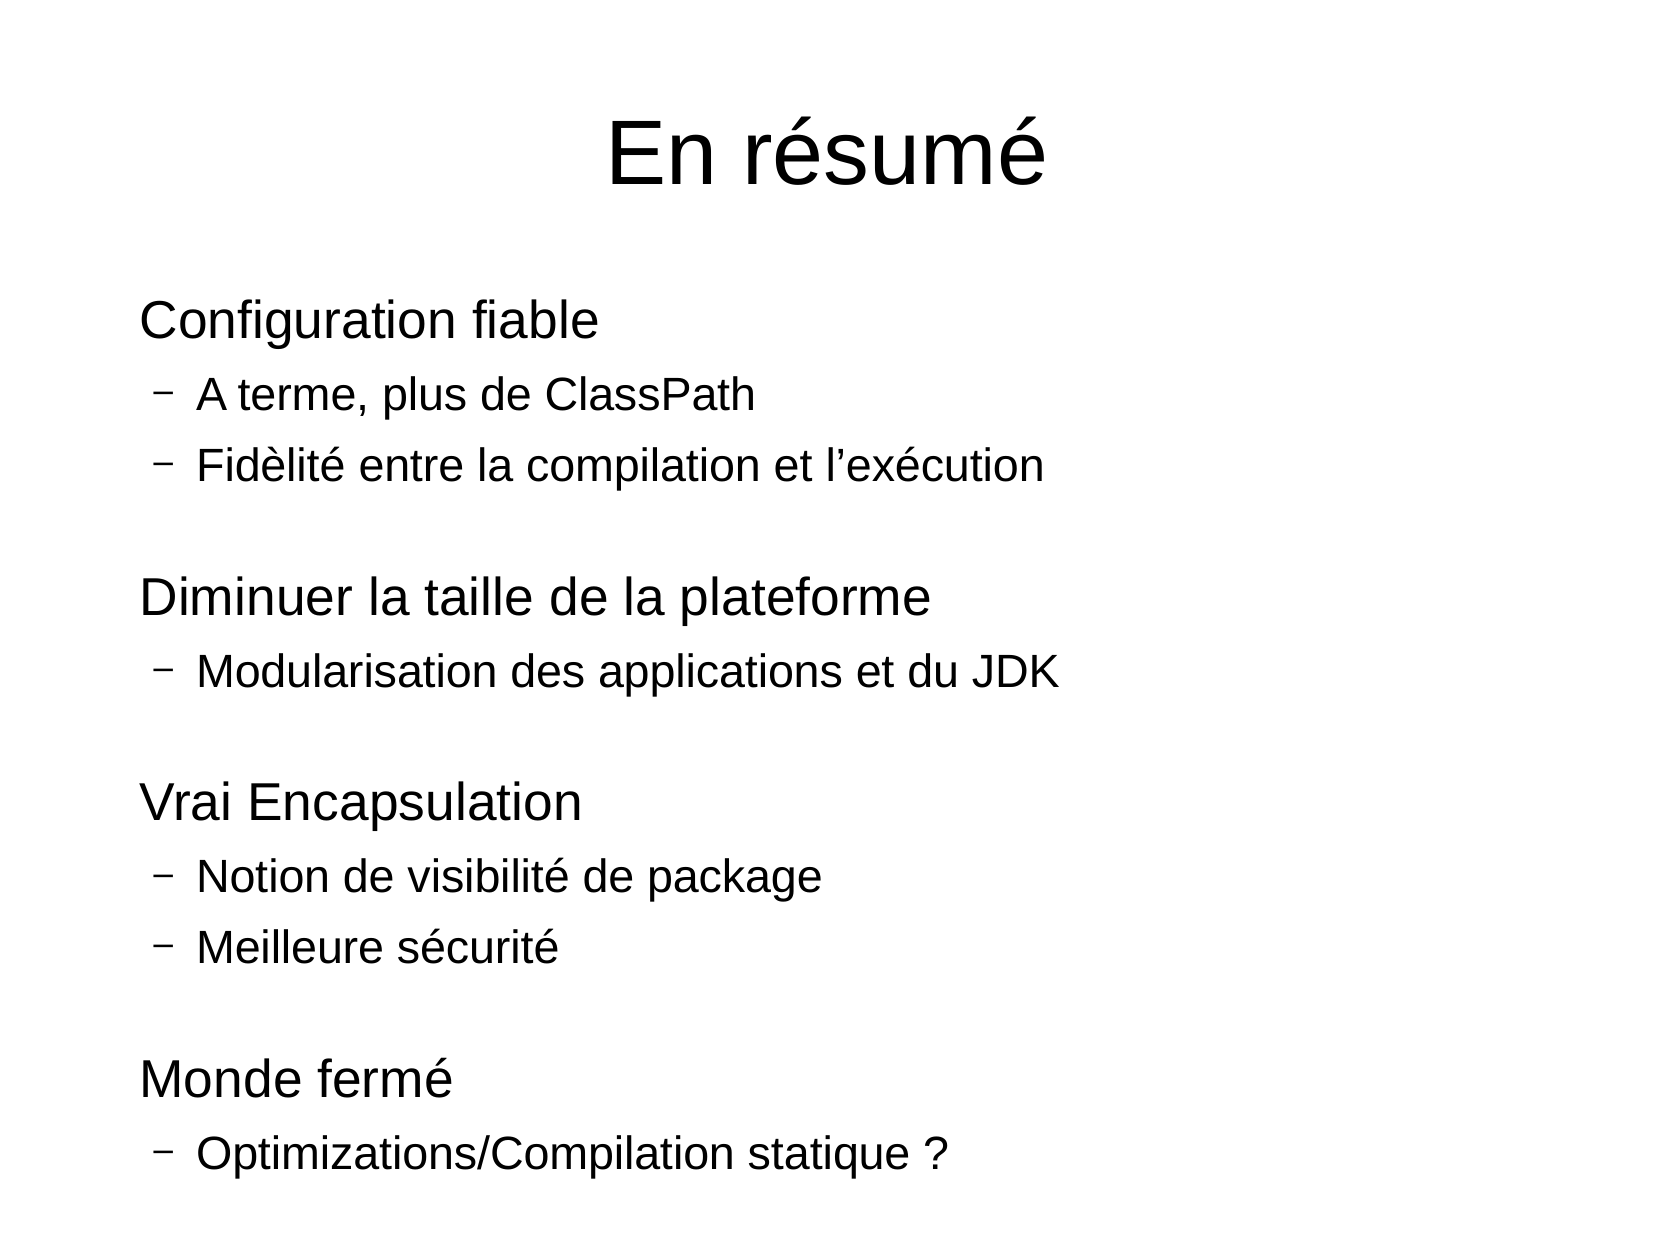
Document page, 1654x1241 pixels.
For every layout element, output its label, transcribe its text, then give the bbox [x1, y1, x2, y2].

list Configuration fiable A terme, plus de ClassPath Fidèlité entre la compilation et l’exécution Diminuer la taille de la plateforme Modularisation des applications et du JDK Vrai Encapsulation Notion de visibilité de package Meilleure sécurité Monde fermé Optimizations/Compilation statique ? [82, 290, 1571, 1186]
title En résumé [82, 49, 1571, 257]
